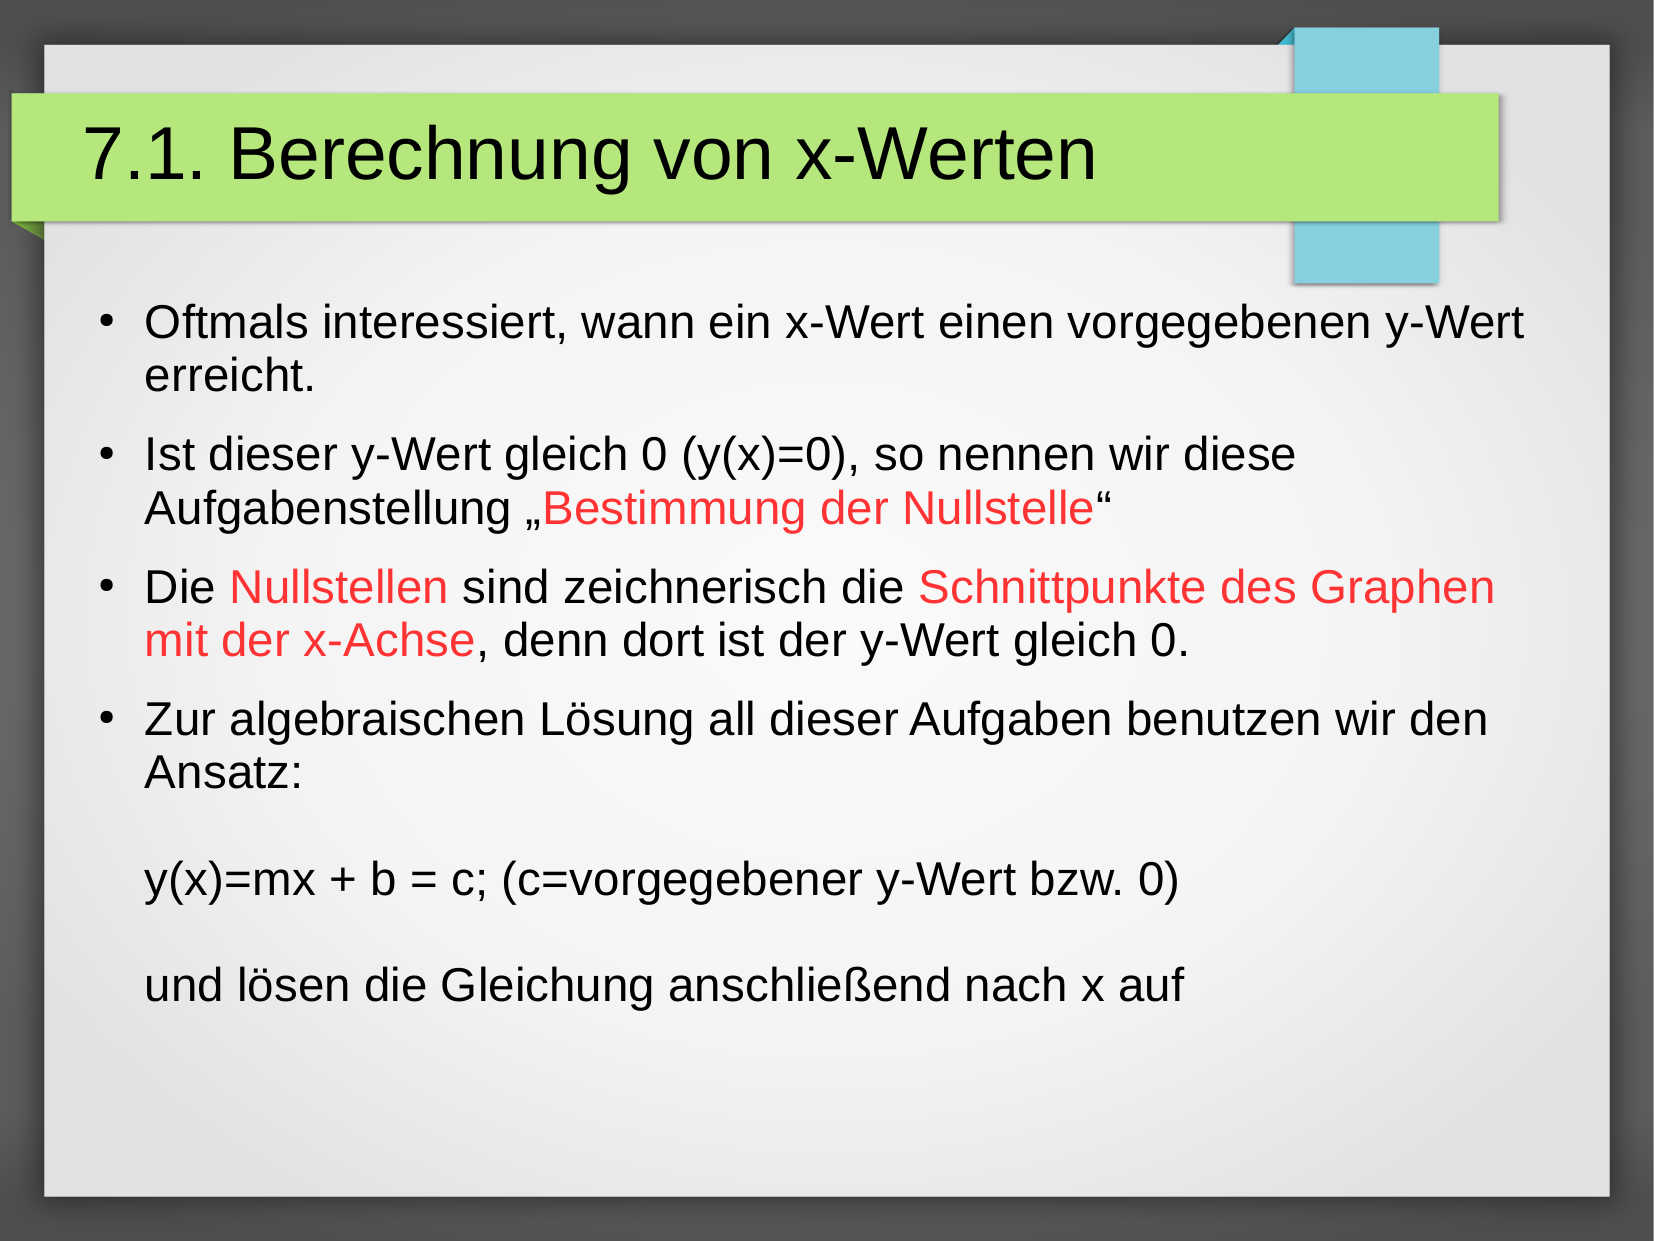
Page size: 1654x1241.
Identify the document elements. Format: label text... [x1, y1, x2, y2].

picture [0, 0, 1654, 1241]
list Oftmals interessiert, wann ein x-Wert einen vorgegebenen y-Wert erreicht. Ist dieser y-Wert gleich 0 (y(x)=0), so nennen wir diese Aufgabenstellung „Bestimmung der Nullstelle“ Die Nullstellen sind zeichnerisch die Schnittpunkte des Graphen mit der x-Achse, denn dort ist der y-Wert gleich 0. Zur algebraischen Lösung all dieser Aufgaben benutzen wir den Ansatz: y(x)=mx + b = c; (c=vorgegebener y-Wert bzw. 0) und lösen die Gleichung anschließend nach x auf [82, 295, 1571, 1015]
title 7.1. Berechnung von x-Werten [82, 69, 1501, 238]
